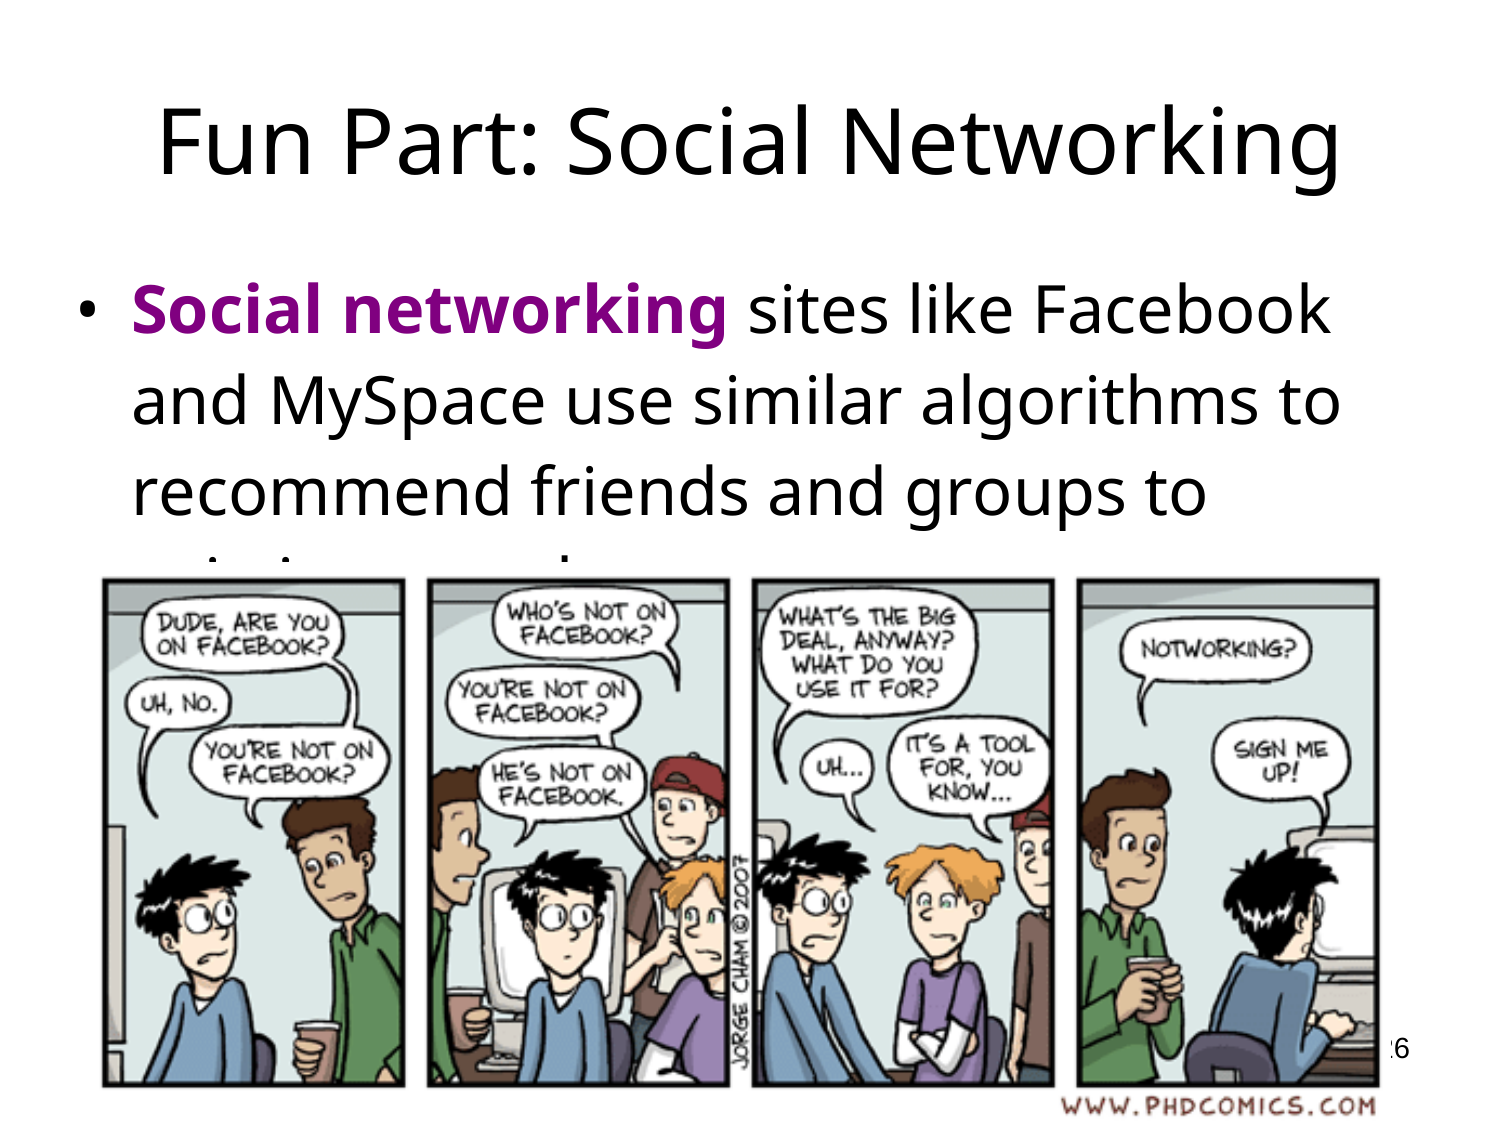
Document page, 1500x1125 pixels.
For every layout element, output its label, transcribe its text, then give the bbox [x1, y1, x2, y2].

list Social networking sites like Facebook and MySpace use similar algorithms to recommend friends and groups to existing members. [75, 262, 1426, 991]
picture [92, 562, 1391, 1125]
title Fun Part: Social Networking [75, 28, 1426, 250]
